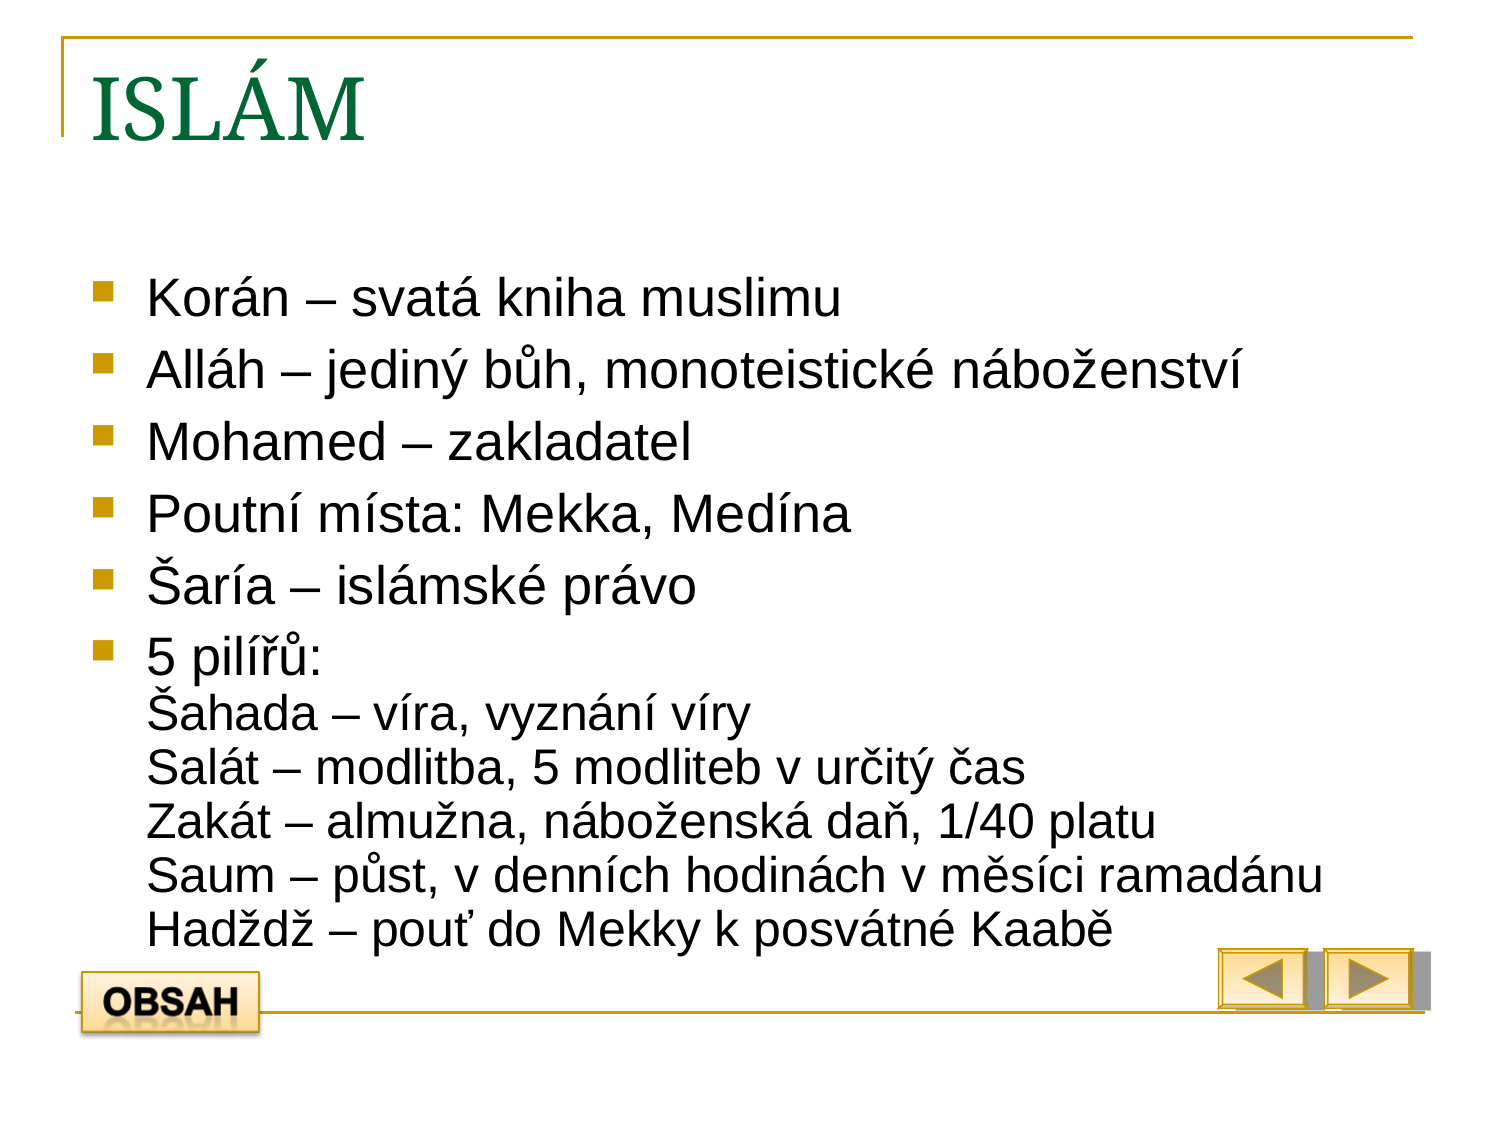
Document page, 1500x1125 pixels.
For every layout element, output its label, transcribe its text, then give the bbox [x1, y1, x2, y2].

text_box [1325, 949, 1413, 1009]
picture [69, 962, 272, 1079]
text_box [1220, 949, 1308, 1009]
title ISLÁM [75, 45, 1426, 233]
list Korán – svatá kniha muslimu Alláh – jediný bůh, monoteistické náboženství Mohamed – zakladatel Poutní místa: Mekka, Medína Šaría – islámské právo 5 pilířů: Šahada – víra, vyznání víry Salát – modlitba, 5 modliteb v určitý čas Zakát – almužna, náboženská daň, 1/40 platu Saum – půst, v denních hodinách v měsíci ramadánu Hadždž – pouť do Mekky k posvátné Kaabě [75, 262, 1426, 1032]
